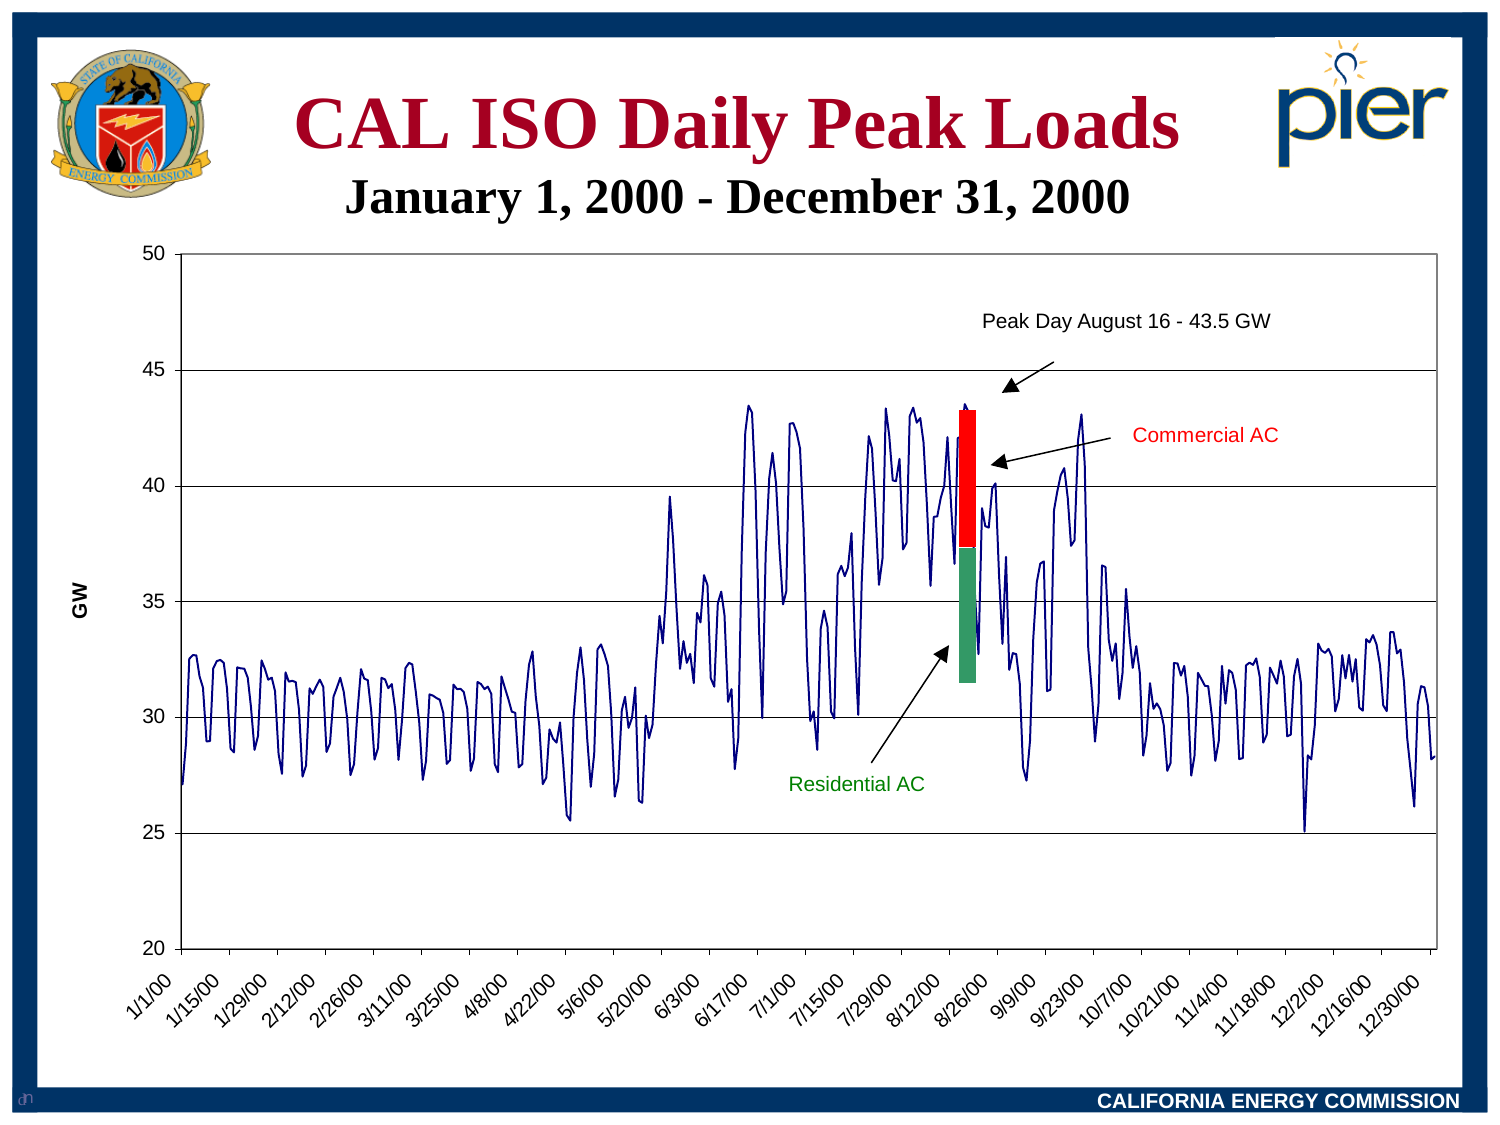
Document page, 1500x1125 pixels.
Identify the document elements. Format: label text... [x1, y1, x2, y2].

picture [38, 37, 1462, 1071]
text_box CAL ISO Daily Peak Loads January 1, 2000 - December 31, 2000 [278, 65, 1197, 231]
